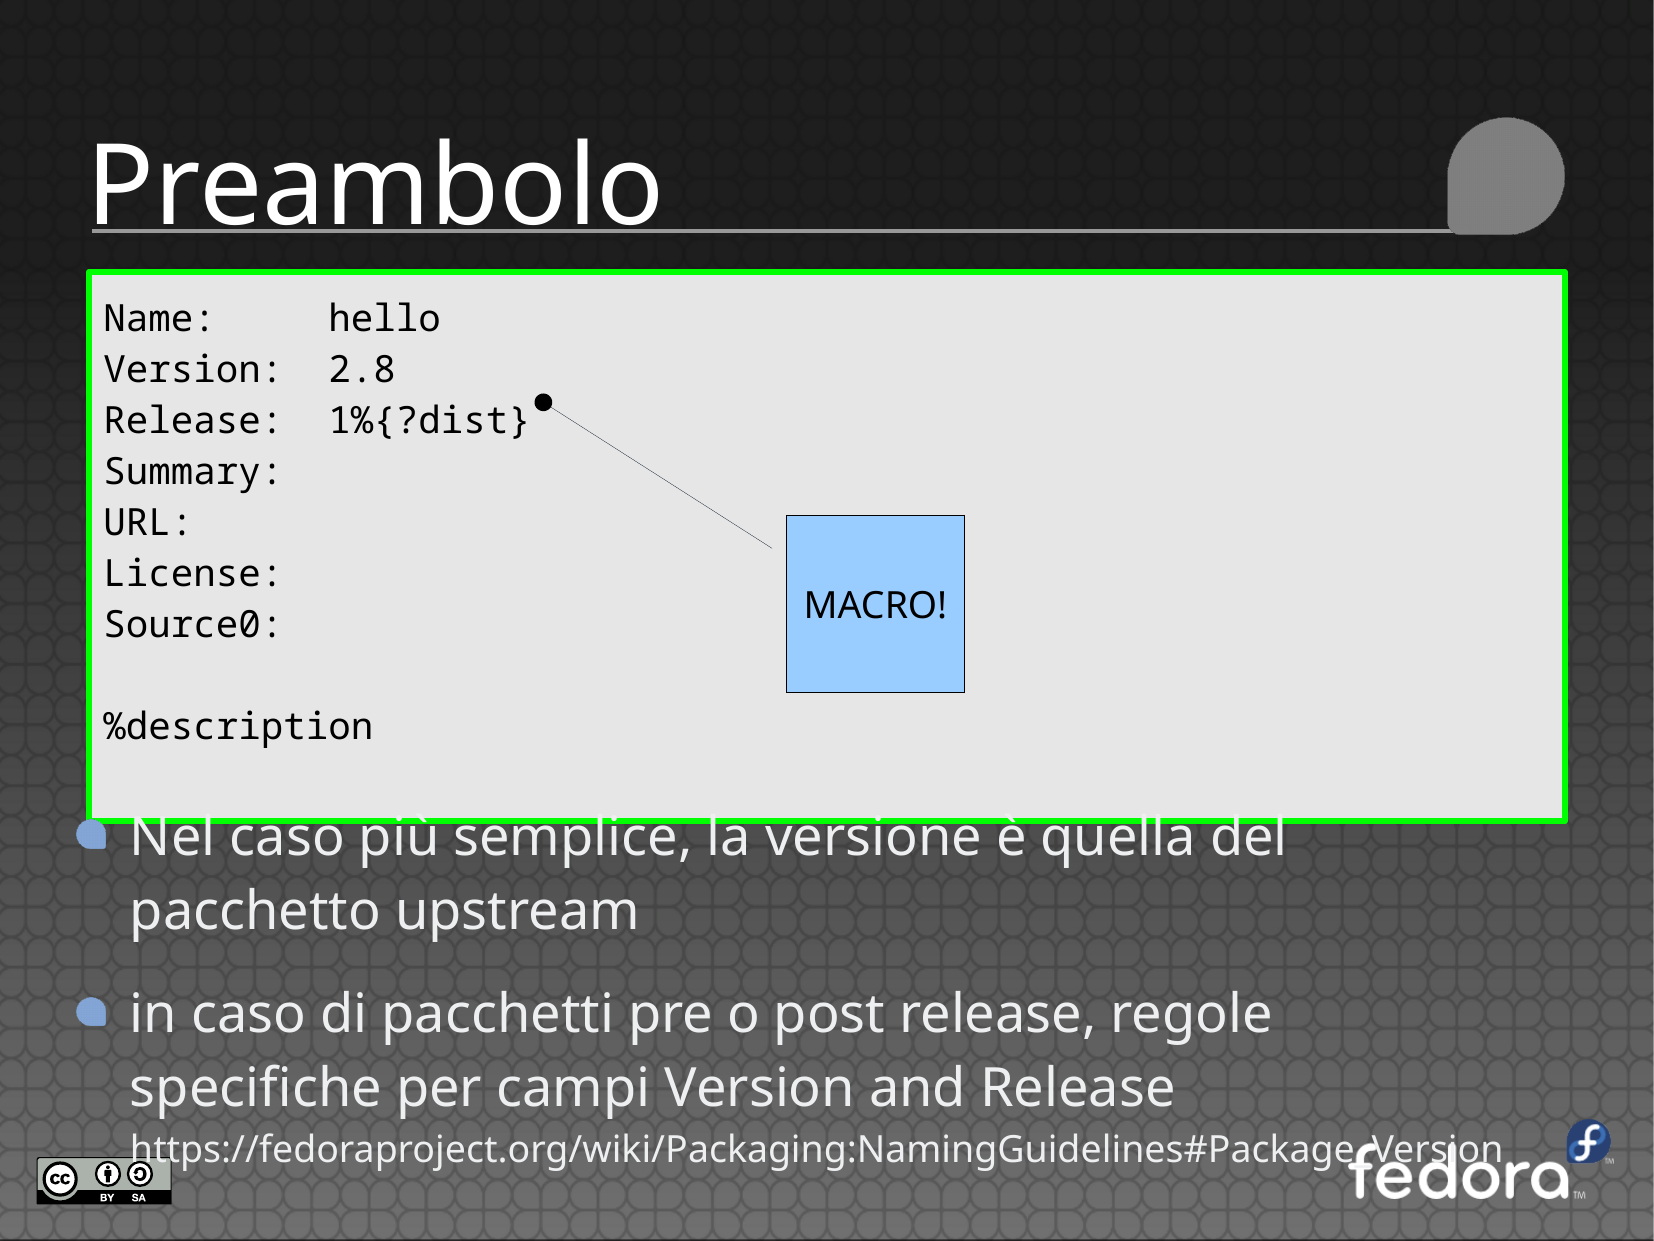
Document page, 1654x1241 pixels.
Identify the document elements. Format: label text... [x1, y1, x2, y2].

text_box Name: hello Version: 2.8 Release: 1%{?dist} Summary: URL: License: Source0: %description [88, 271, 1565, 747]
text_box MACRO! [787, 516, 964, 693]
title Preambolo [86, 110, 1576, 251]
picture [0, 0, 1654, 1241]
list Nel caso più semplice, la versione è quella del pacchetto upstream in caso di pacchetti pre o post release, regole specifiche per campi Version and Release https://fedoraproject.org/wiki/Packaging:NamingGuidelines#Package_Version [59, 797, 1536, 1123]
